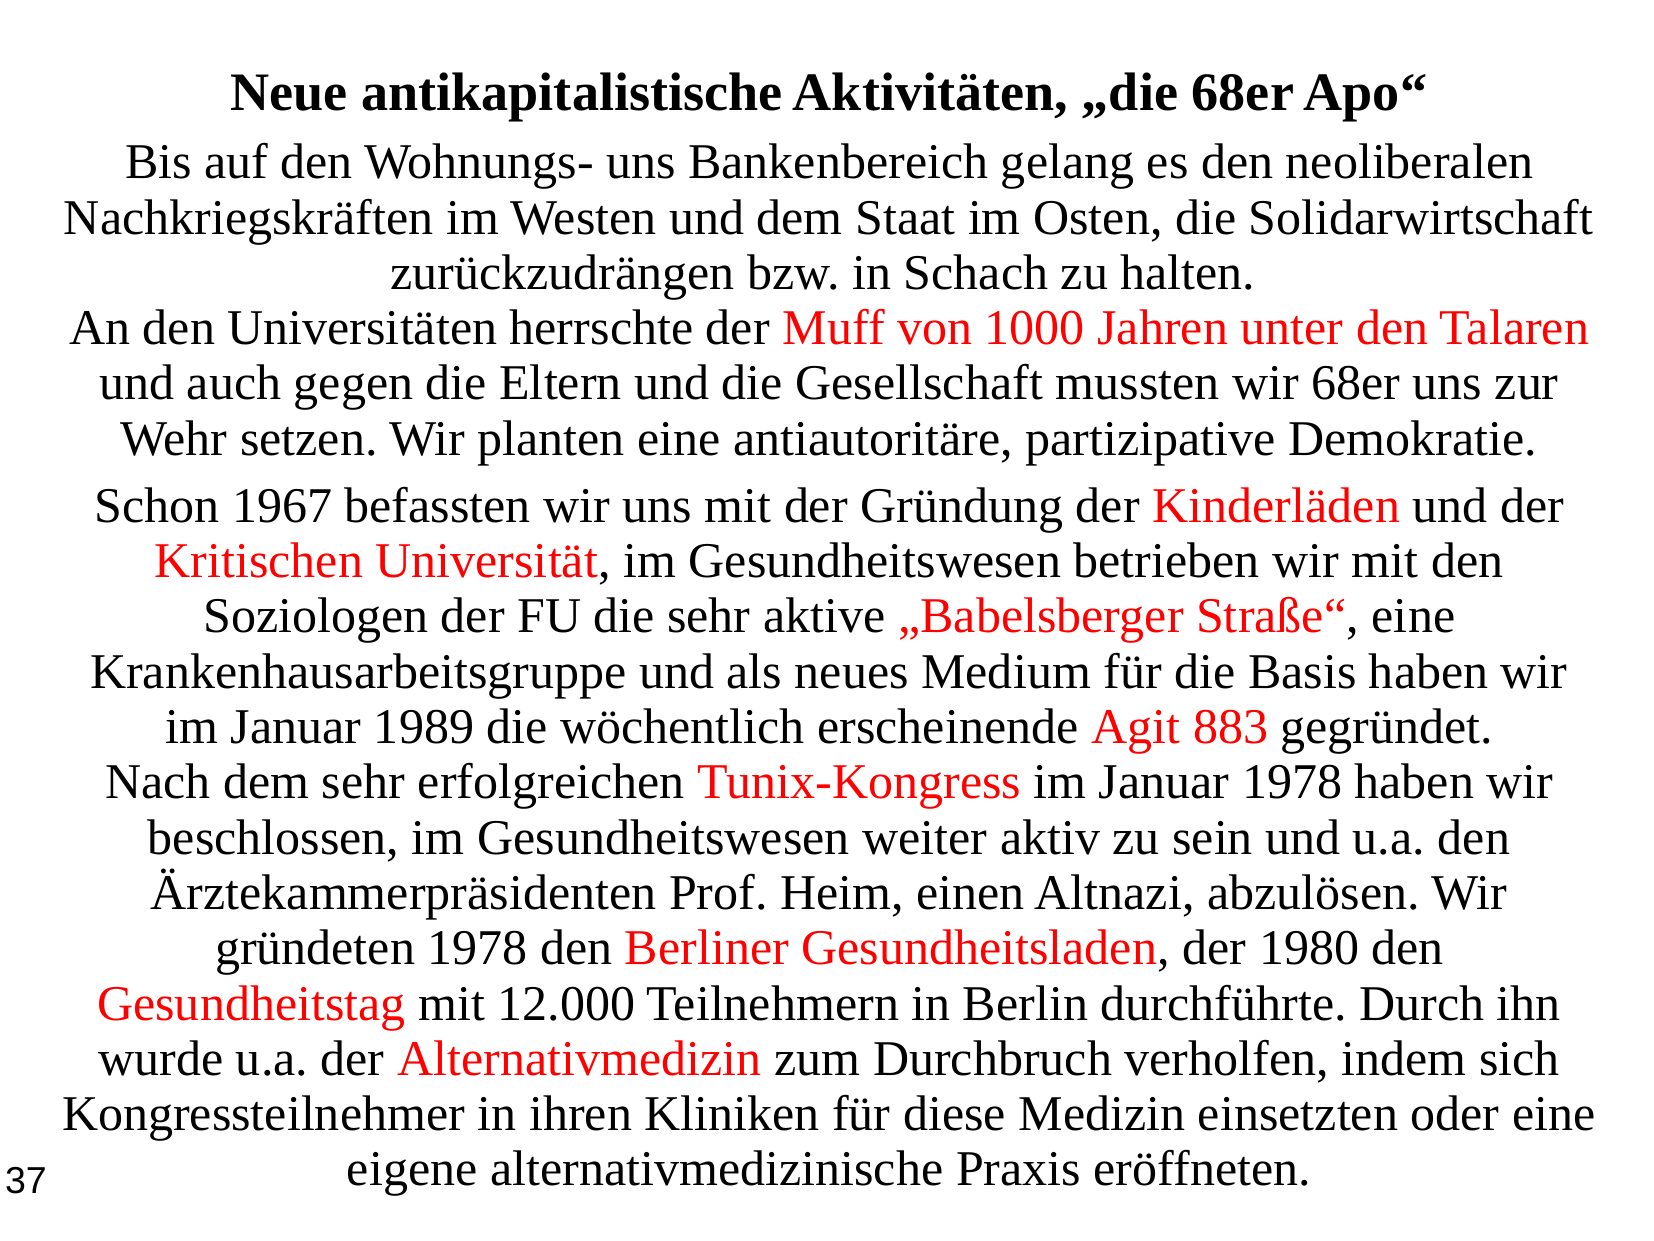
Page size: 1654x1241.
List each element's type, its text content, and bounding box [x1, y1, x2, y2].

text_box <Nummer> [0, 1152, 208, 1223]
text_box Neue antikapitalistische Aktivitäten, „die 68er Apo“ Bis auf den Wohnungs- uns Bankenbereich gelang es den neoliberalen Nachkriegskräften im Westen und dem Staat im Osten, die Solidarwirtschaft zurückzudrängen bzw. in Schach zu halten. An den Universitäten herrschte der Muff von 1000 Jahren unter den Talaren und auch gegen die Eltern und die Gesellschaft mussten wir 68er uns zur Wehr setzen. Wir planten eine antiautoritäre, partizipative Demokratie. Schon 1967 befassten wir uns mit der Gründung der Kinderläden und der Kritischen Universität, im Gesundheitswesen betrieben wir mit den Soziologen der FU die sehr aktive „Babelsberger Straße“, eine Krankenhausarbeitsgruppe und als neues Medium für die Basis haben wir im Januar 1989 die wöchentlich erscheinende Agit 883 gegründet. Nach dem sehr erfolgreichen Tunix-Kongress im Januar 1978 haben wir beschlossen, im Gesundheitswesen weiter aktiv zu sein und u.a. den Ärztekammerpräsidenten Prof. Heim, einen Altnazi, abzulösen. Wir gründeten 1978 den Berliner Gesundheitsladen, der 1980 den Gesundheitstag mit 12.000 Teilnehmern in Berlin durchführte. Durch ihn wurde u.a. der Alternativmedizin zum Durchbruch verholfen, indem sich Kongressteilnehmer in ihren Kliniken für diese Medizin einsetzten oder eine eigene alternativmedizinische Praxis eröffneten. [47, 55, 1613, 1204]
